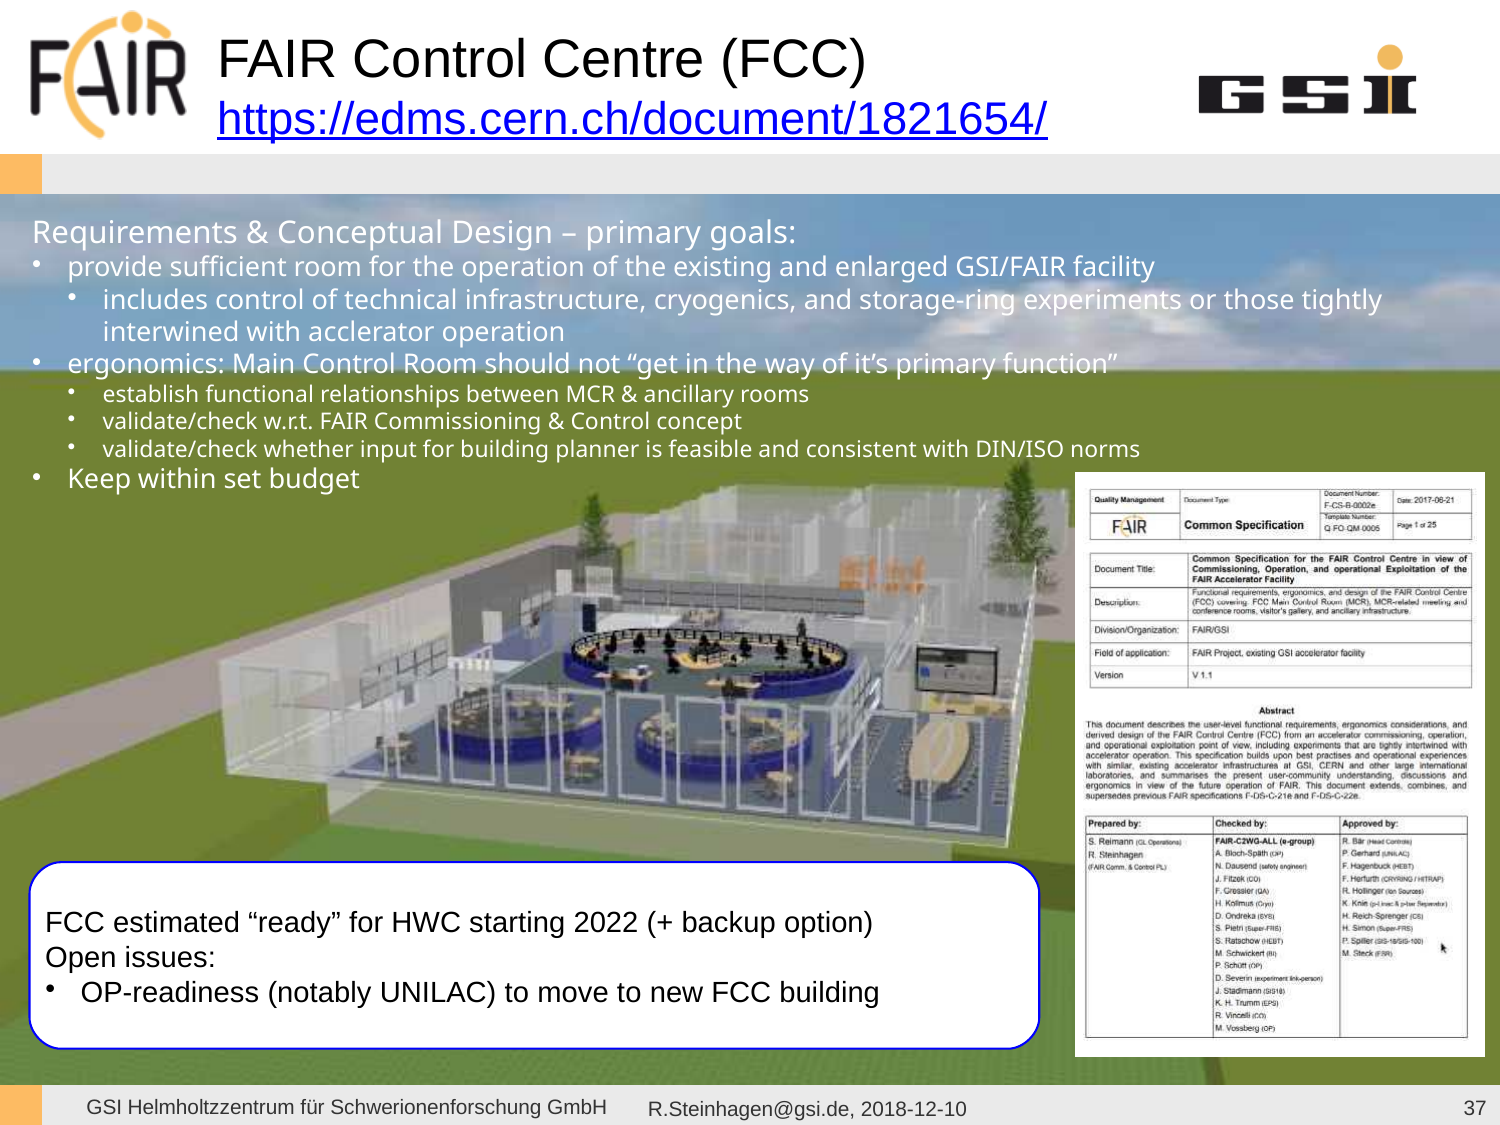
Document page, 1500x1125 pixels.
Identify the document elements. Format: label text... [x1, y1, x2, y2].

picture [1197, 42, 1419, 117]
picture [30, 9, 187, 141]
text_box FCC estimated “ready” for HWC starting 2022 (+ backup option) Open issues: OP-readiness (notably UNILAC) to move to new FCC building [29, 862, 1040, 1049]
text_box Requirements & Conceptual Design – primary goals: provide sufficient room for the operation of the existing and enlarged GSI/FAIR facility includes control of technical infrastructure, cryogenics, and storage-ring experiments or those tightly interwined with acclerator operation ergonomics: Main Control Room should not “get in the way of it’s primary function” establish functional relationships between MCR & ancillary rooms validate/check w.r.t. FAIR Commissioning & Control concept validate/check whether input for building planner is feasible and consistent with DIN/ISO norms Keep within set budget [17, 204, 1470, 570]
text_box FAIR Control Centre (FCC) https://edms.cern.ch/document/1821654/ [217, 20, 1180, 147]
picture [0, 194, 1500, 1085]
